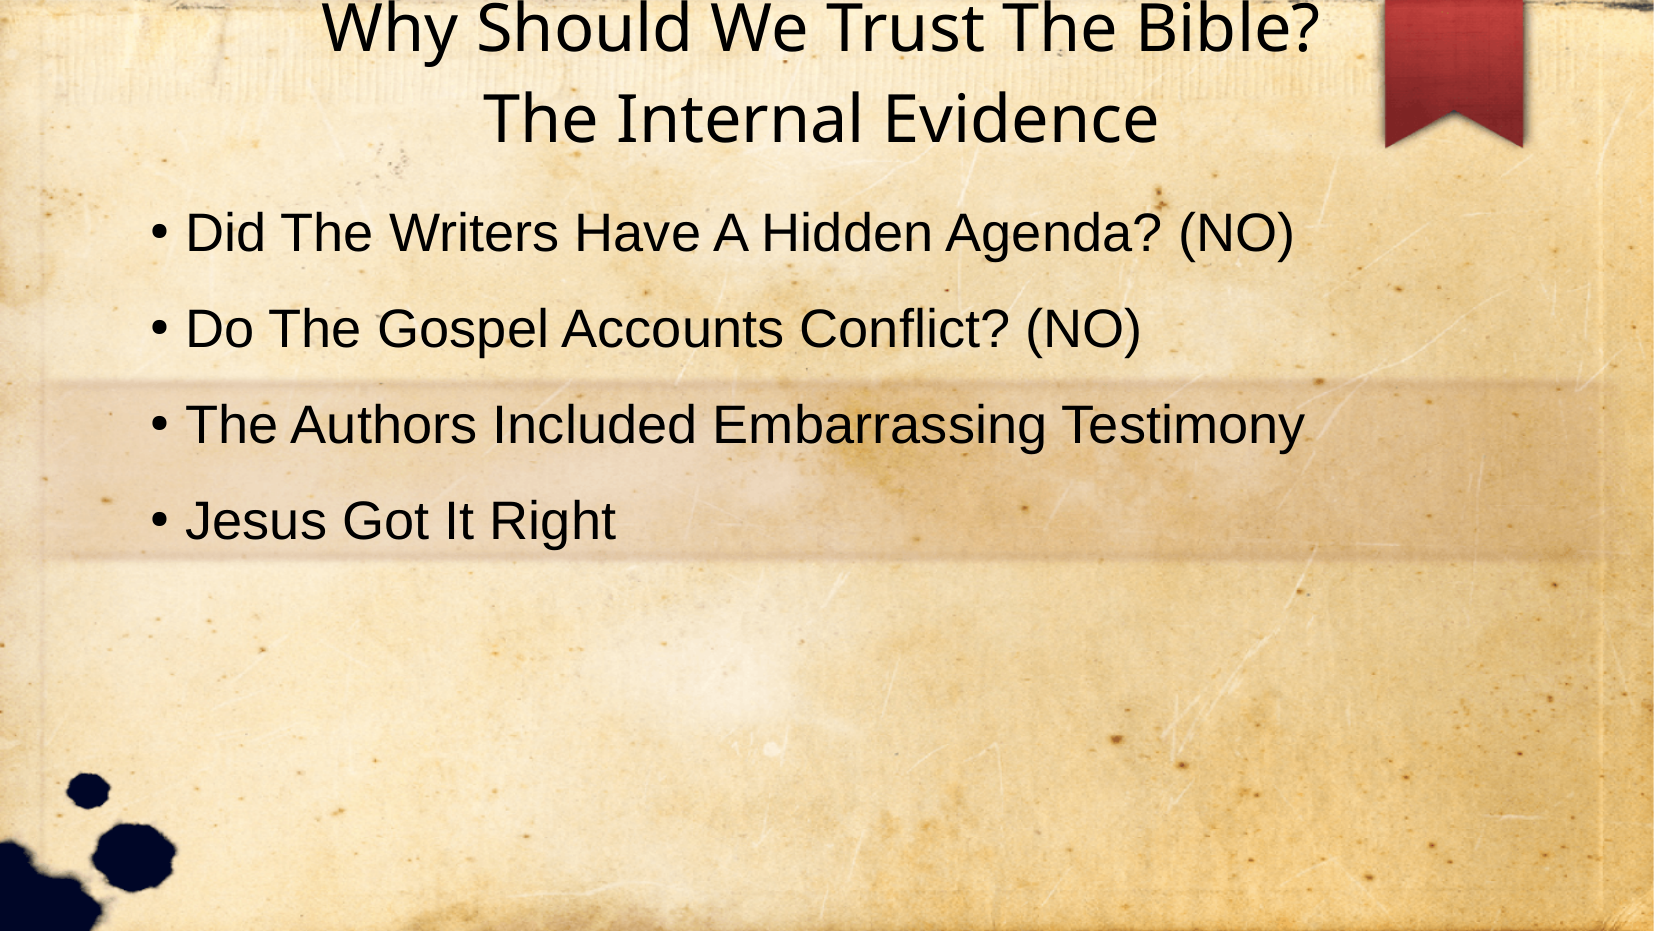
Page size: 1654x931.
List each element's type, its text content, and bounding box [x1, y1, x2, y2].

title Why Should We Trust The Bible? The Internal Evidence [289, 0, 1355, 176]
text_box Did The Writers Have A Hidden Agenda? (NO) Do The Gospel Accounts Conflict? (NO) The Authors Included Embarrassing Testimony Jesus Got It Right [135, 195, 1396, 691]
picture [0, 0, 1654, 931]
